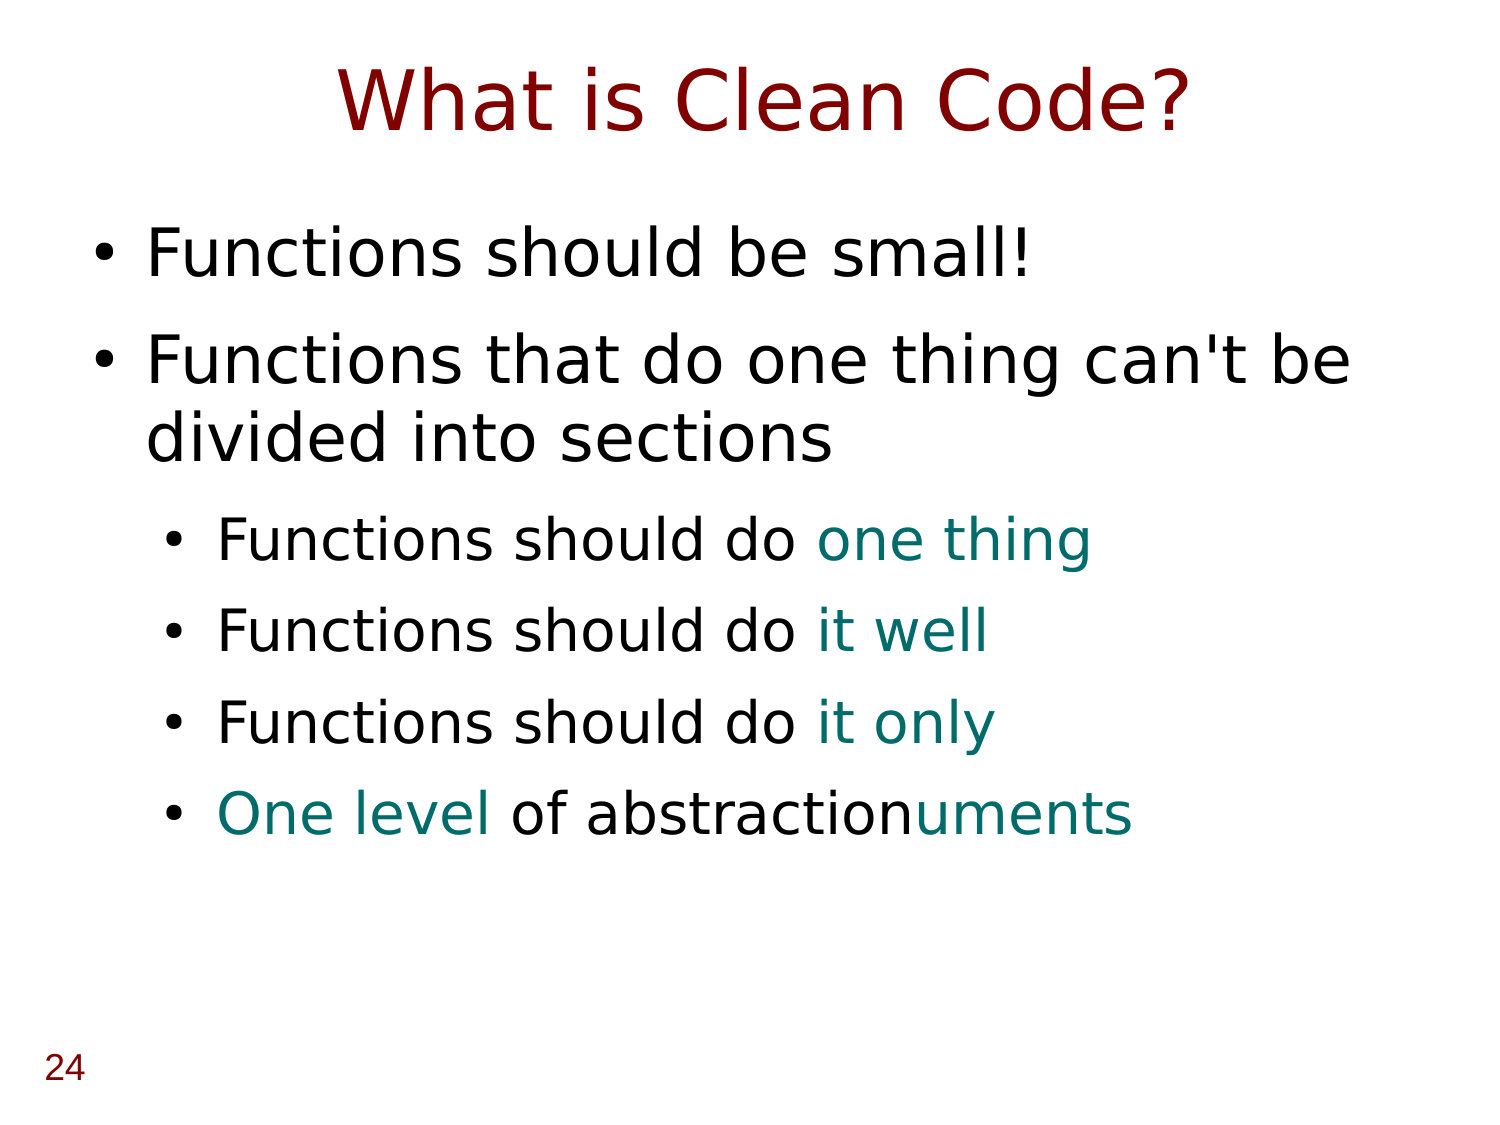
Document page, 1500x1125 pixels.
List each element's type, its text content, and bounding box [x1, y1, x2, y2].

title What is Clean Code? [70, 27, 1459, 178]
list Functions should be small! Functions that do one thing can't be divided into sections Functions should do one thing Functions should do it well Functions should do it only One level of abstractionuments [75, 214, 1447, 957]
